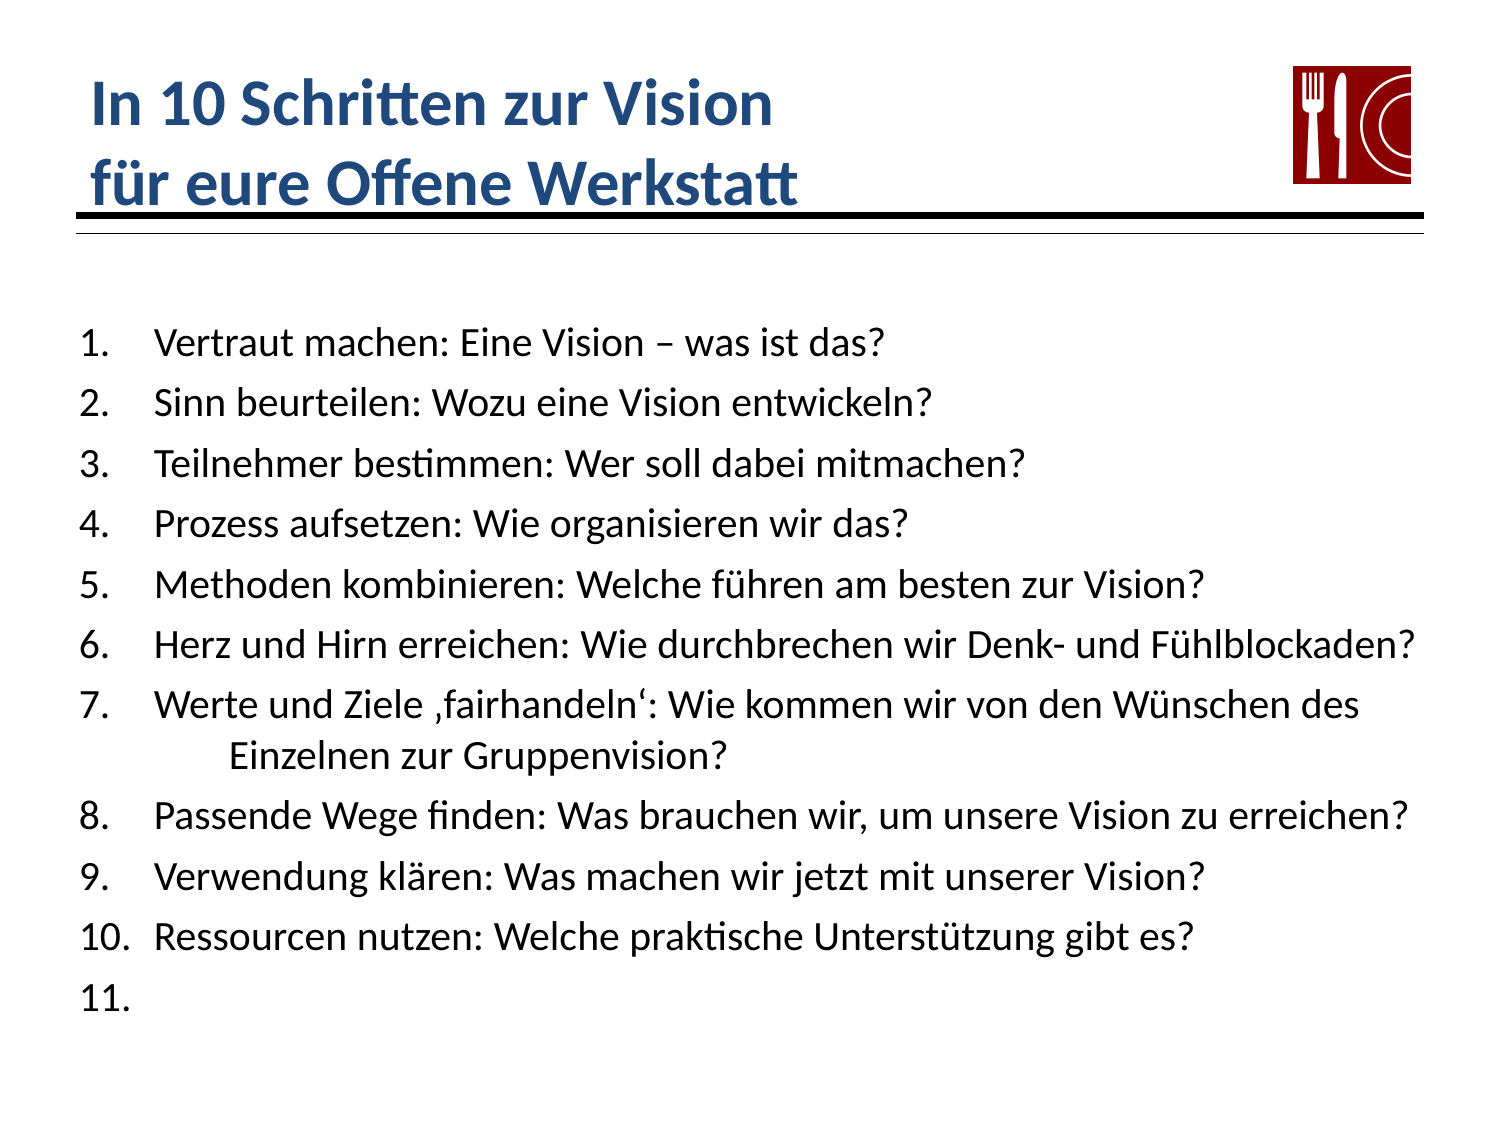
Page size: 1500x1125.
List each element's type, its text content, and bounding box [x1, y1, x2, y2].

title In 10 Schritten zur Vision für eure Offene Werkstatt [75, 45, 1426, 233]
list Vertraut machen: Eine Vision – was ist das? Sinn beurteilen: Wozu eine Vision entwickeln? Teilnehmer bestimmen: Wer soll dabei mitmachen? Prozess aufsetzen: Wie organisieren wir das? Methoden kombinieren: Welche führen am besten zur Vision? Herz und Hirn erreichen: Wie durchbrechen wir Denk- und Fühlblockaden? Werte und Ziele ‚fairhandeln‘: Wie kommen wir von den Wünschen des Einzelnen zur Gruppenvision? Passende Wege finden: Was brauchen wir, um unsere Vision zu erreichen? Verwendung klären: Was machen wir jetzt mit unserer Vision? Ressourcen nutzen: Welche praktische Unterstützung gibt es? [78, 314, 1428, 1059]
picture [1293, 66, 1411, 184]
